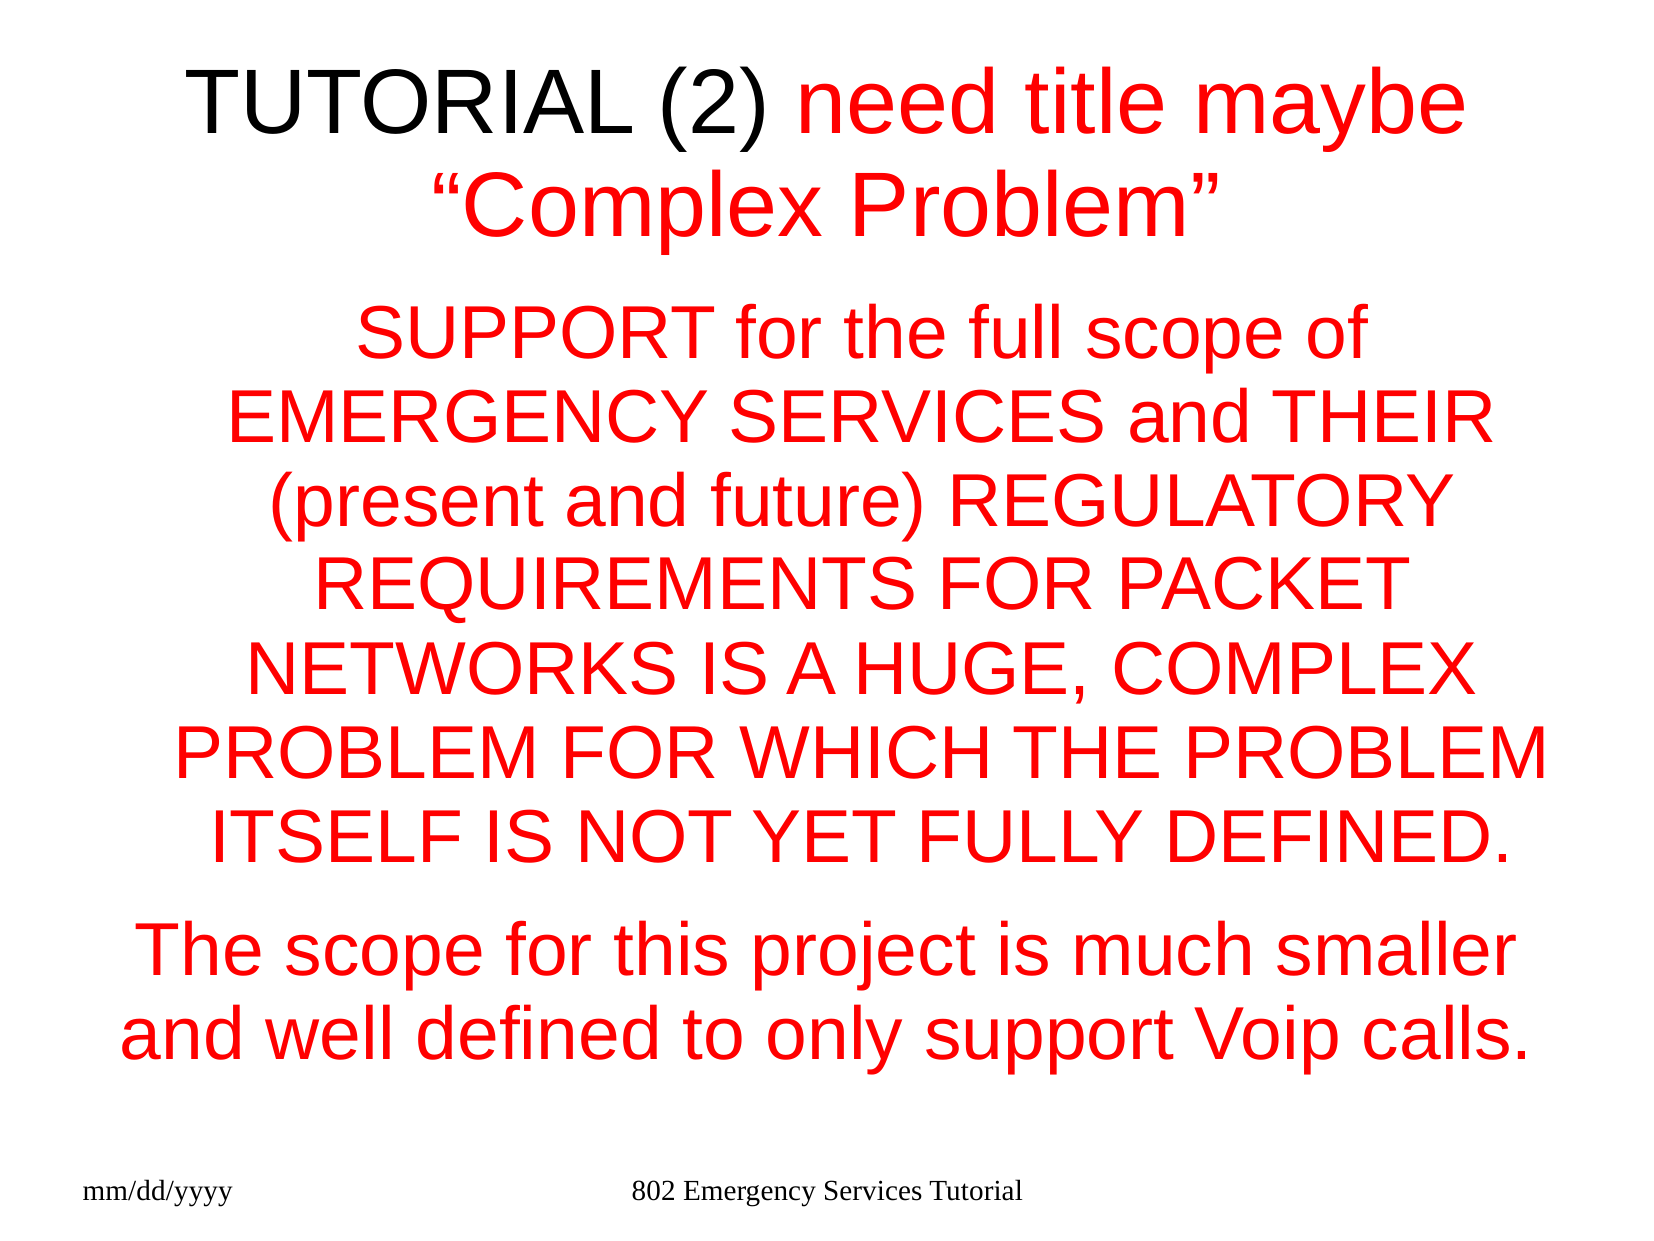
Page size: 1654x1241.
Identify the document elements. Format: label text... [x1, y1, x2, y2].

title TUTORIAL (2) need title maybe “Complex Problem” [82, 50, 1571, 256]
list SUPPORT for the full scope of EMERGENCY SERVICES and THEIR (present and future) REGULATORY REQUIREMENTS FOR PACKET NETWORKS IS A HUGE, COMPLEX PROBLEM FOR WHICH THE PROBLEM ITSELF IS NOT YET FULLY DEFINED. The scope for this project is much smaller and well defined to only support Voip calls. [82, 290, 1571, 1180]
